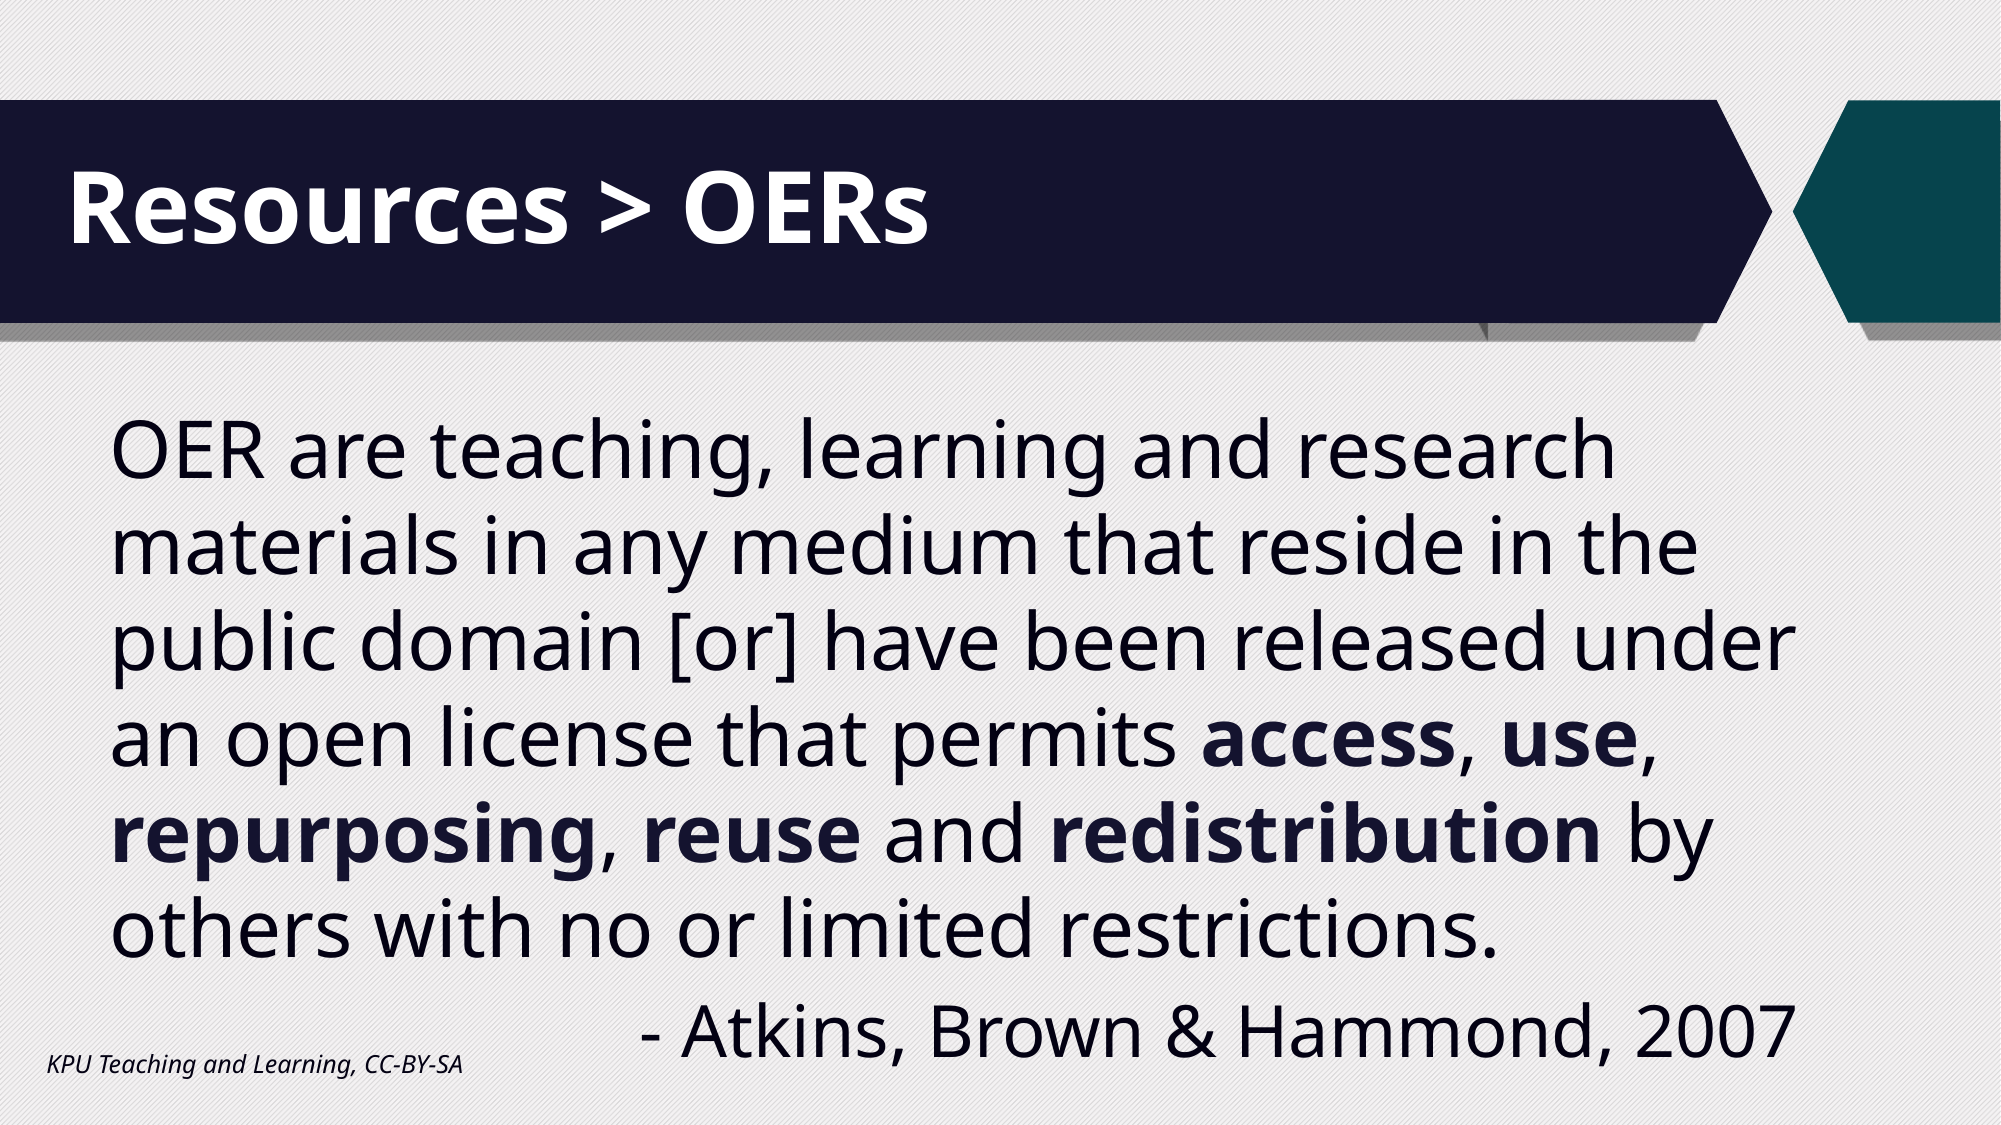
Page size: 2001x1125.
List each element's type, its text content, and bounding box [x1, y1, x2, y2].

list OER are teaching, learning and research materials in any medium that reside in the public domain [or] have been released under an open license that permits access, use, repurposing, reuse and redistribution by others with no or limited restrictions. - Atkins, Brown & Hammond, 2007 [94, 388, 1906, 1094]
title Resources > OERs [50, 122, 1689, 300]
text_box KPU Teaching and Learning, CC-BY-SA [31, 1033, 1159, 1094]
